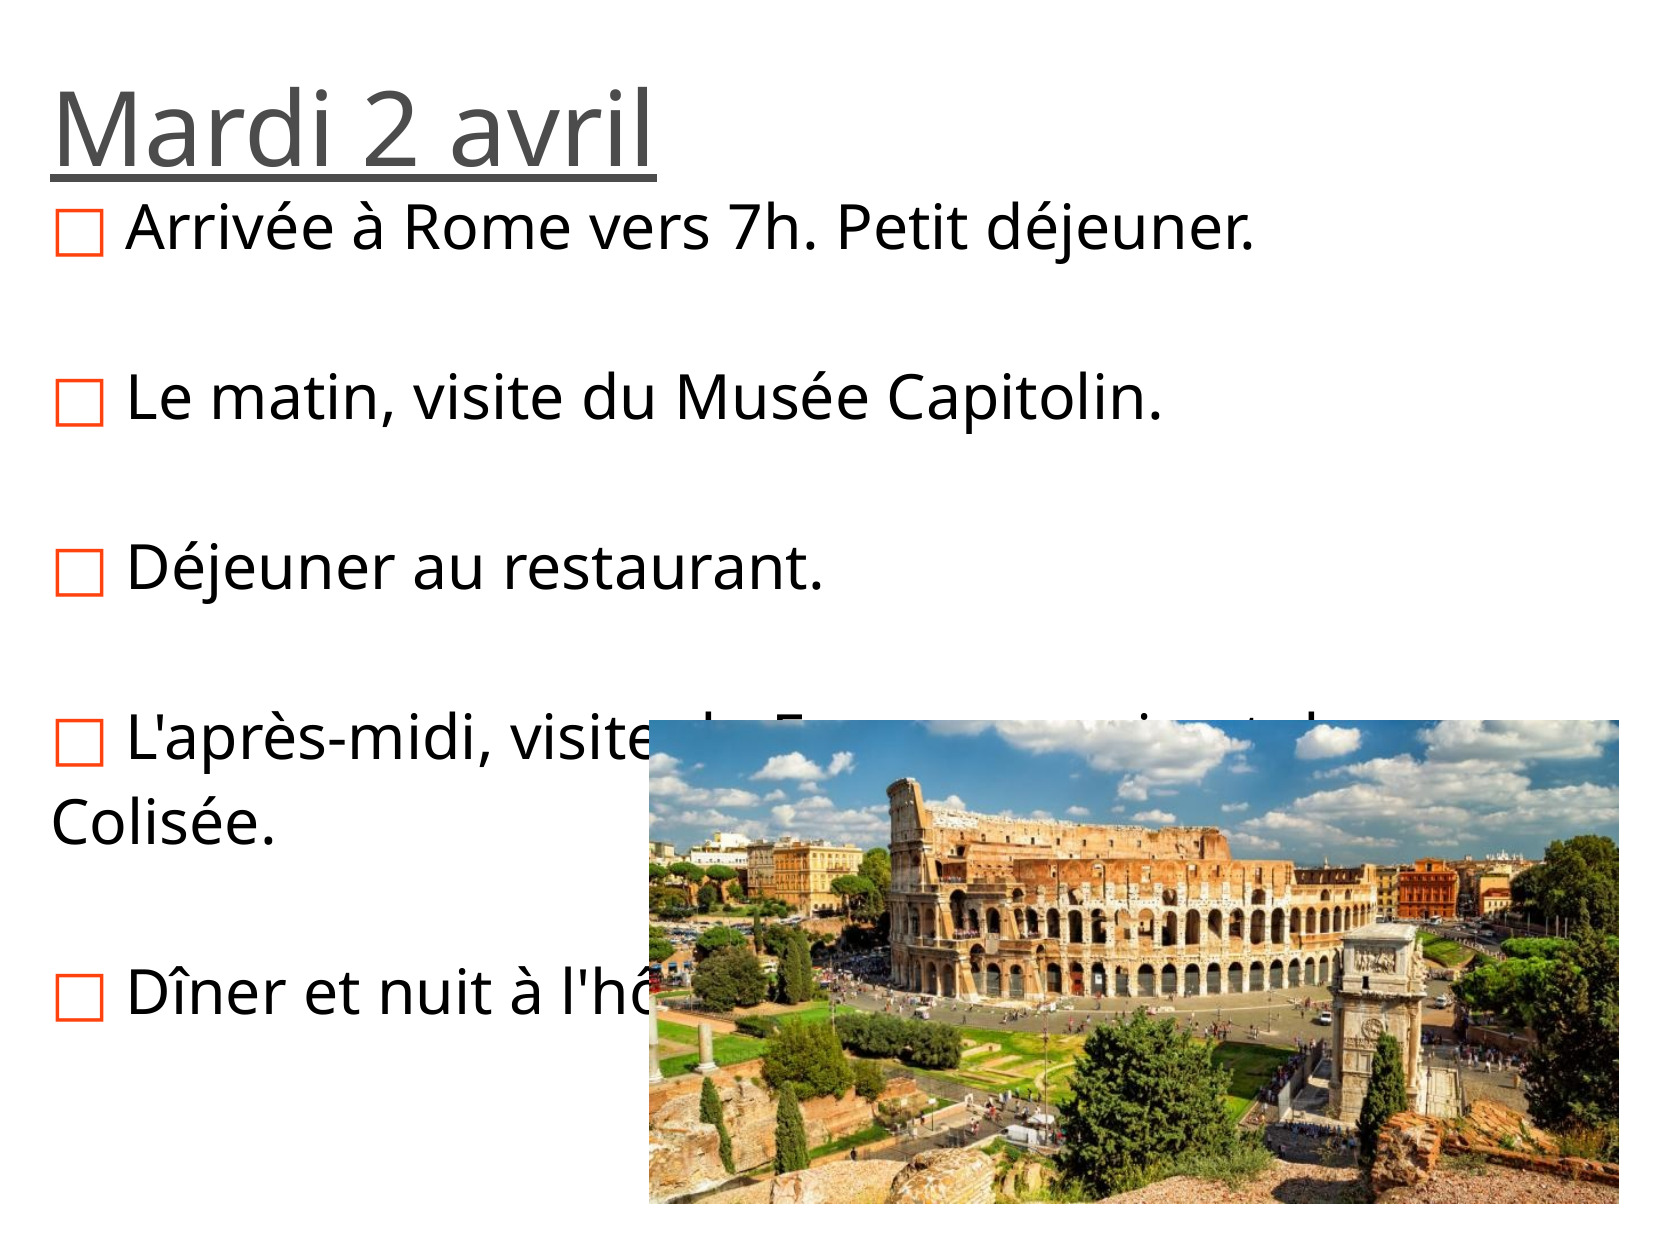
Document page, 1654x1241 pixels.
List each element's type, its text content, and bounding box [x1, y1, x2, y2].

text_box Mardi 2 avril [35, 47, 1619, 175]
picture [649, 720, 1619, 1204]
text_box □ Arrivée à Rome vers 7h. Petit déjeuner. □ Le matin, visite du Musée Capitolin. □ Déjeuner au restaurant. □ L'après-midi, visite du Forum romain et du Colisée. □ Dîner et nuit à l'hôtel. [35, 175, 1619, 992]
